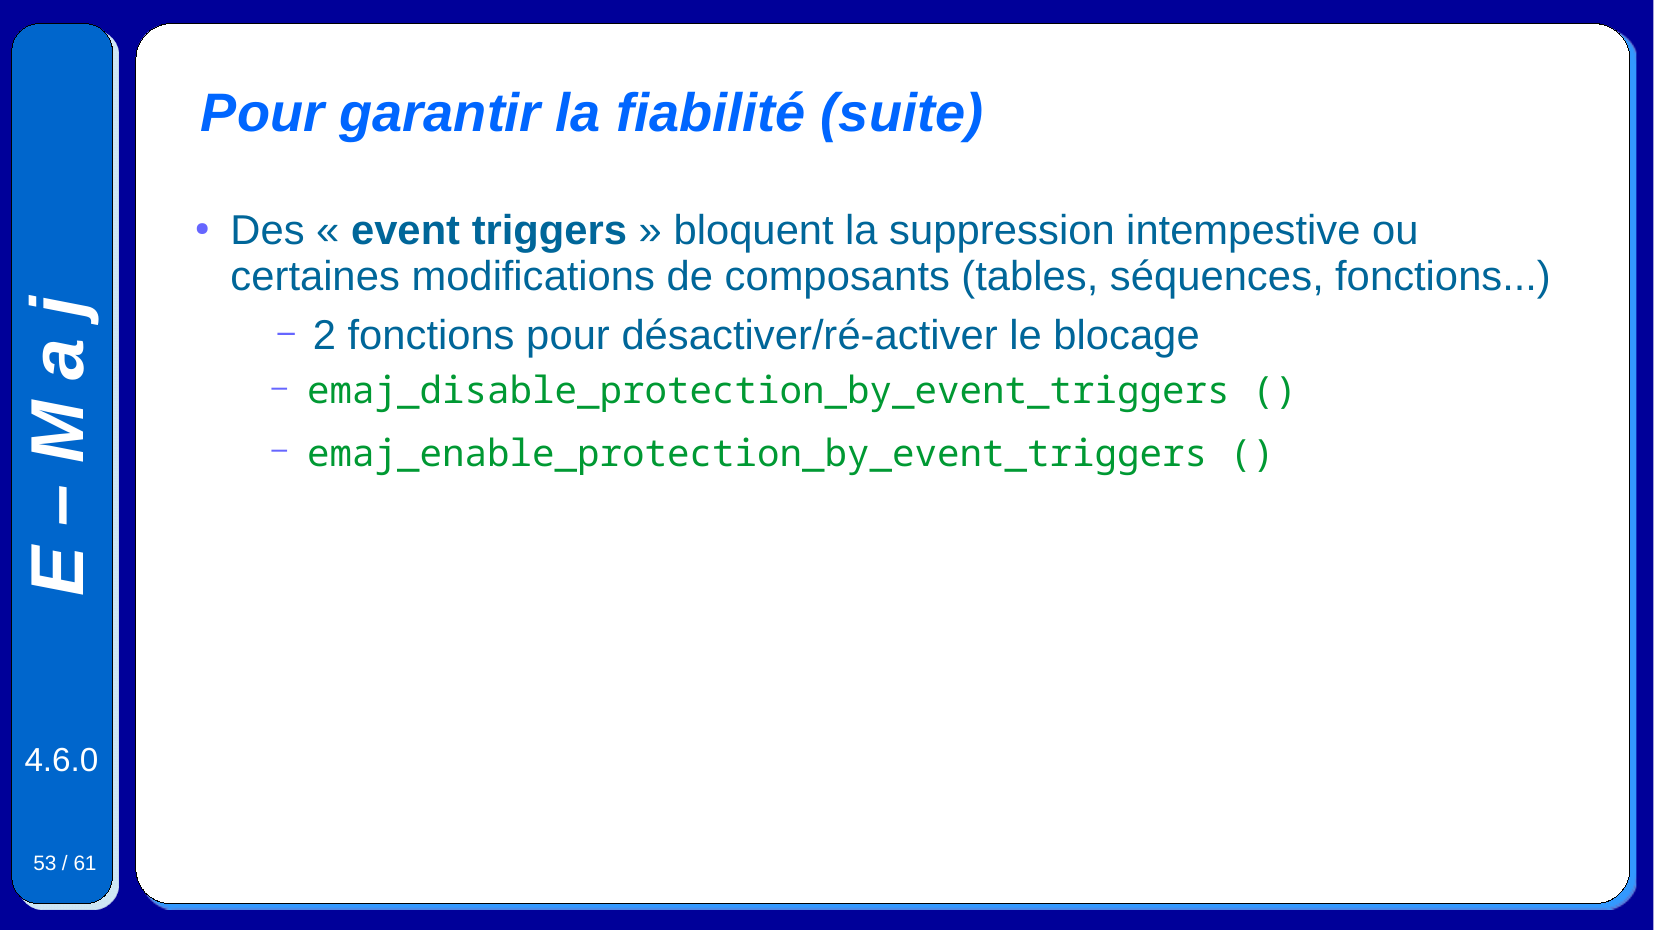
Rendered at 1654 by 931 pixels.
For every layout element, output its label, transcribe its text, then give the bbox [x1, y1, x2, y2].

title Pour garantir la fiabilité (suite) [200, 34, 1575, 191]
list Des « event triggers » bloquent la suppression intempestive ou certaines modifications de composants (tables, séquences, fonctions...) 2 fonctions pour désactiver/ré-activer le blocage emaj_disable_protection_by_event_triggers () emaj_enable_protection_by_event_triggers () [177, 206, 1587, 827]
